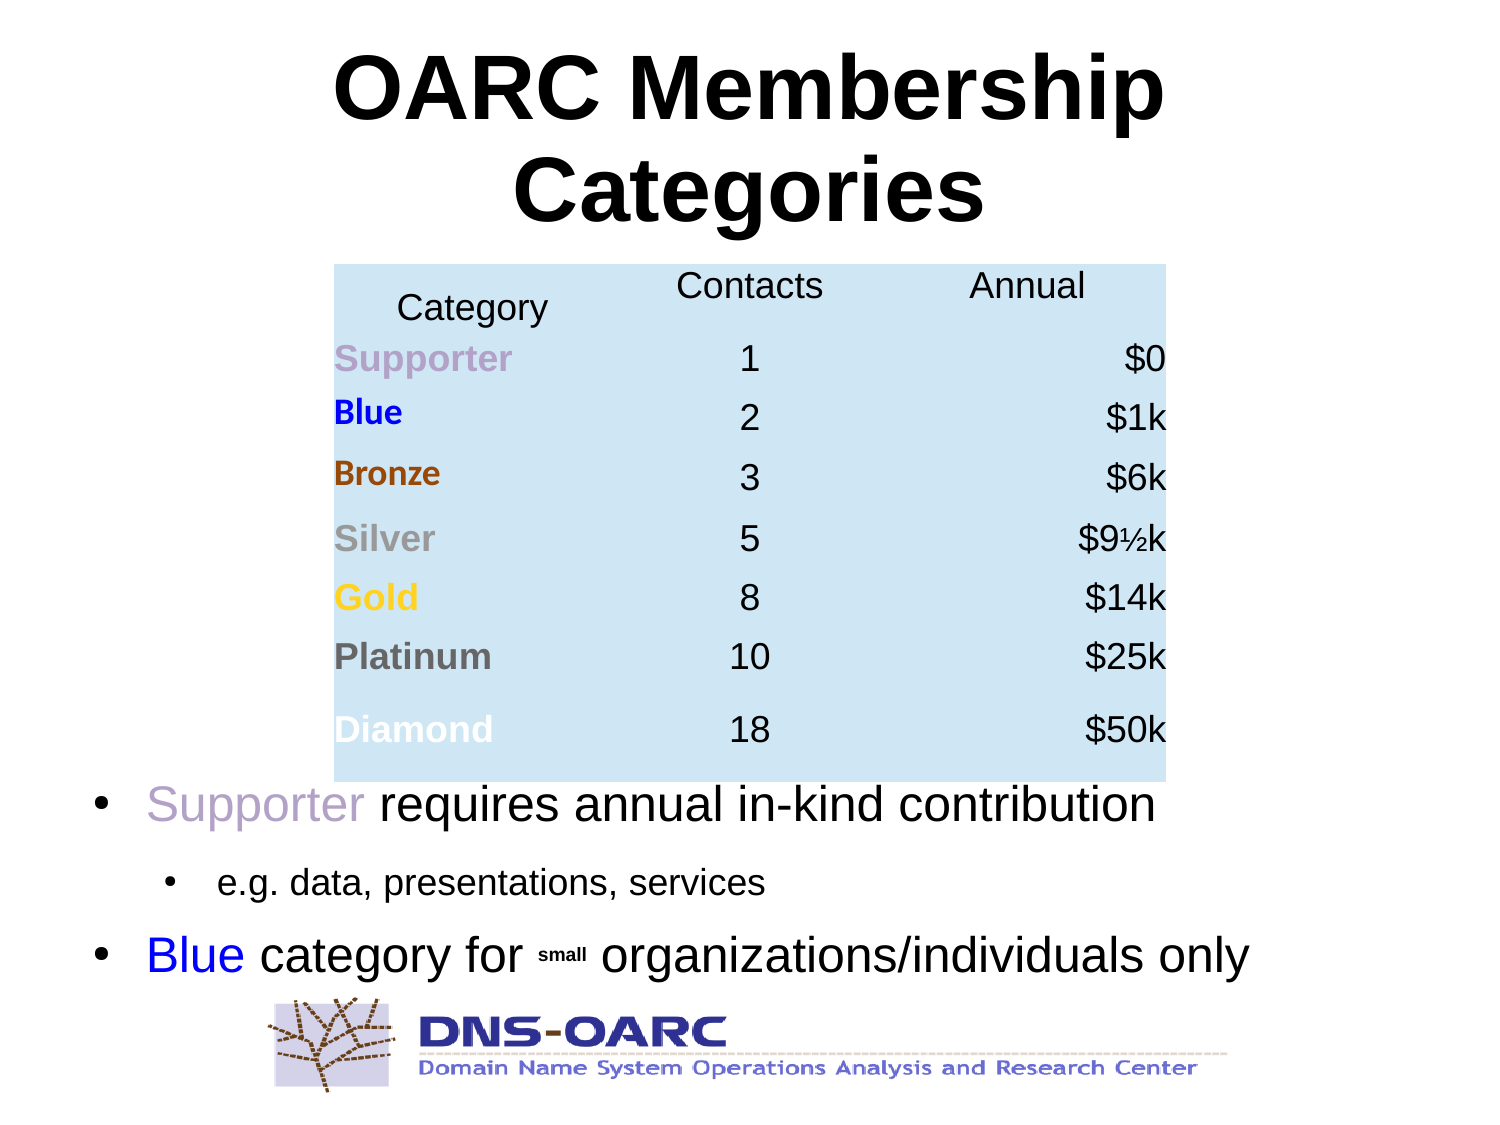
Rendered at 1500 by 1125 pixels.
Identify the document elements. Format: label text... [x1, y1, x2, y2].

table_cell $50k [889, 708, 1166, 776]
table_cell $14k [889, 576, 1166, 635]
table_header Category [334, 264, 611, 337]
table_cell 18 [611, 708, 889, 776]
table_cell $6k [889, 457, 1166, 517]
table_cell Gold [334, 576, 611, 635]
table_cell Supporter [334, 337, 611, 396]
table_cell 10 [611, 635, 889, 708]
title OARC Membership Categories [75, 36, 1425, 242]
table_cell $9½k [889, 517, 1166, 576]
table_cell Bronze [334, 457, 611, 517]
table_cell $25k [889, 635, 1166, 708]
table_cell Silver [334, 517, 611, 576]
table_cell 1 [611, 337, 889, 396]
table_header Annual [889, 264, 1166, 337]
picture [214, 991, 1259, 1099]
table_cell 5 [611, 517, 889, 576]
list Supporter requires annual in-kind contribution e.g. data, presentations, services Blue category for small organizations/individuals only [75, 776, 1426, 974]
table_cell Diamond [334, 708, 611, 776]
table_cell 8 [611, 576, 889, 635]
table_cell Platinum [334, 635, 611, 708]
table_header Contacts [611, 264, 889, 337]
table_cell Blue [334, 396, 611, 457]
table_cell 3 [611, 457, 889, 517]
table_cell $1k [889, 396, 1166, 457]
table_cell 2 [611, 396, 889, 457]
table_cell $0 [889, 337, 1166, 396]
